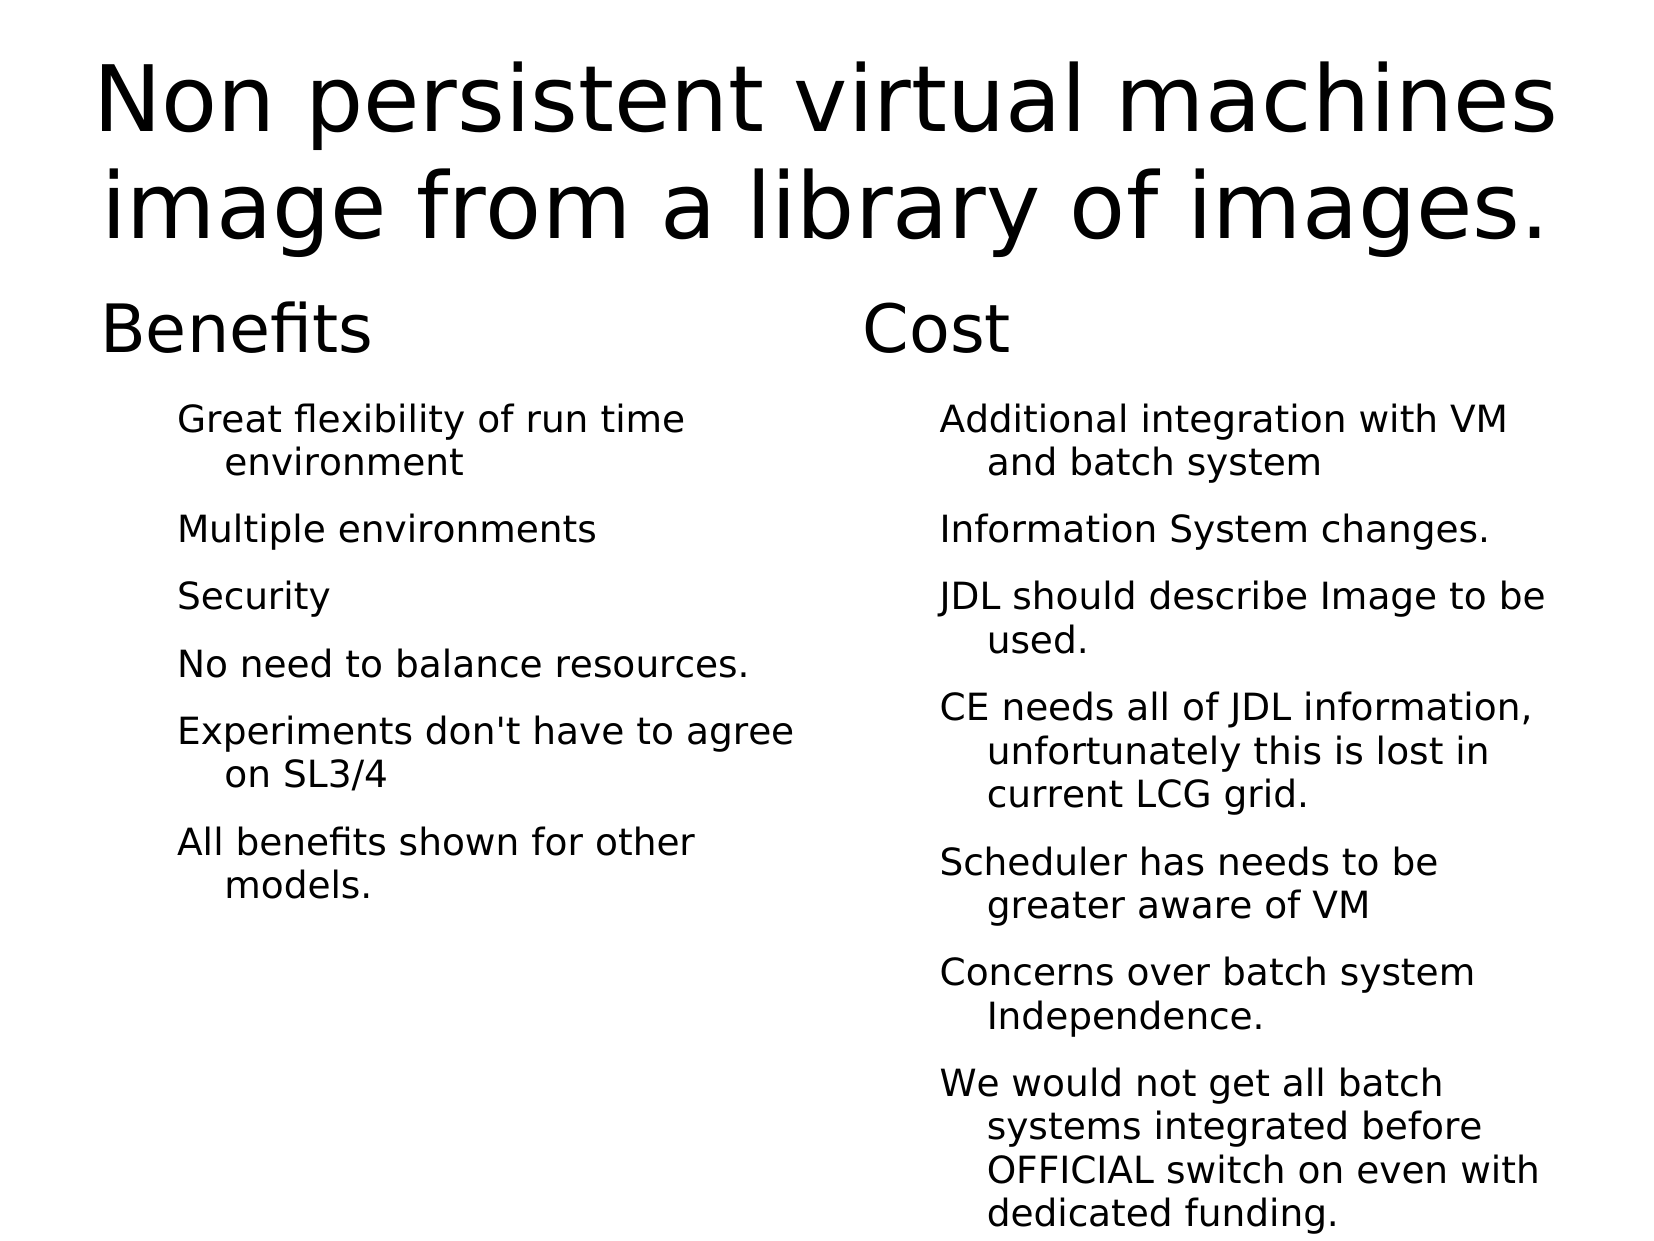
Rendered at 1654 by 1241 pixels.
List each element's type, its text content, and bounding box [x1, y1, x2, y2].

title Non persistent virtual machines image from a library of images. [82, 45, 1571, 261]
list Benefits Great flexibility of run time environment Multiple environments Security No need to balance resources. Experiments don't have to agree on SL3/4 All benefits shown for other models. [82, 290, 809, 1094]
list Cost Additional integration with VM and batch system Information System changes. JDL should describe Image to be used. CE needs all of JDL information, unfortunately this is lost in current LCG grid. Scheduler has needs to be greater aware of VM Concerns over batch system Independence. We would not get all batch systems integrated before OFFICIAL switch on even with dedicated funding. [845, 290, 1572, 1236]
